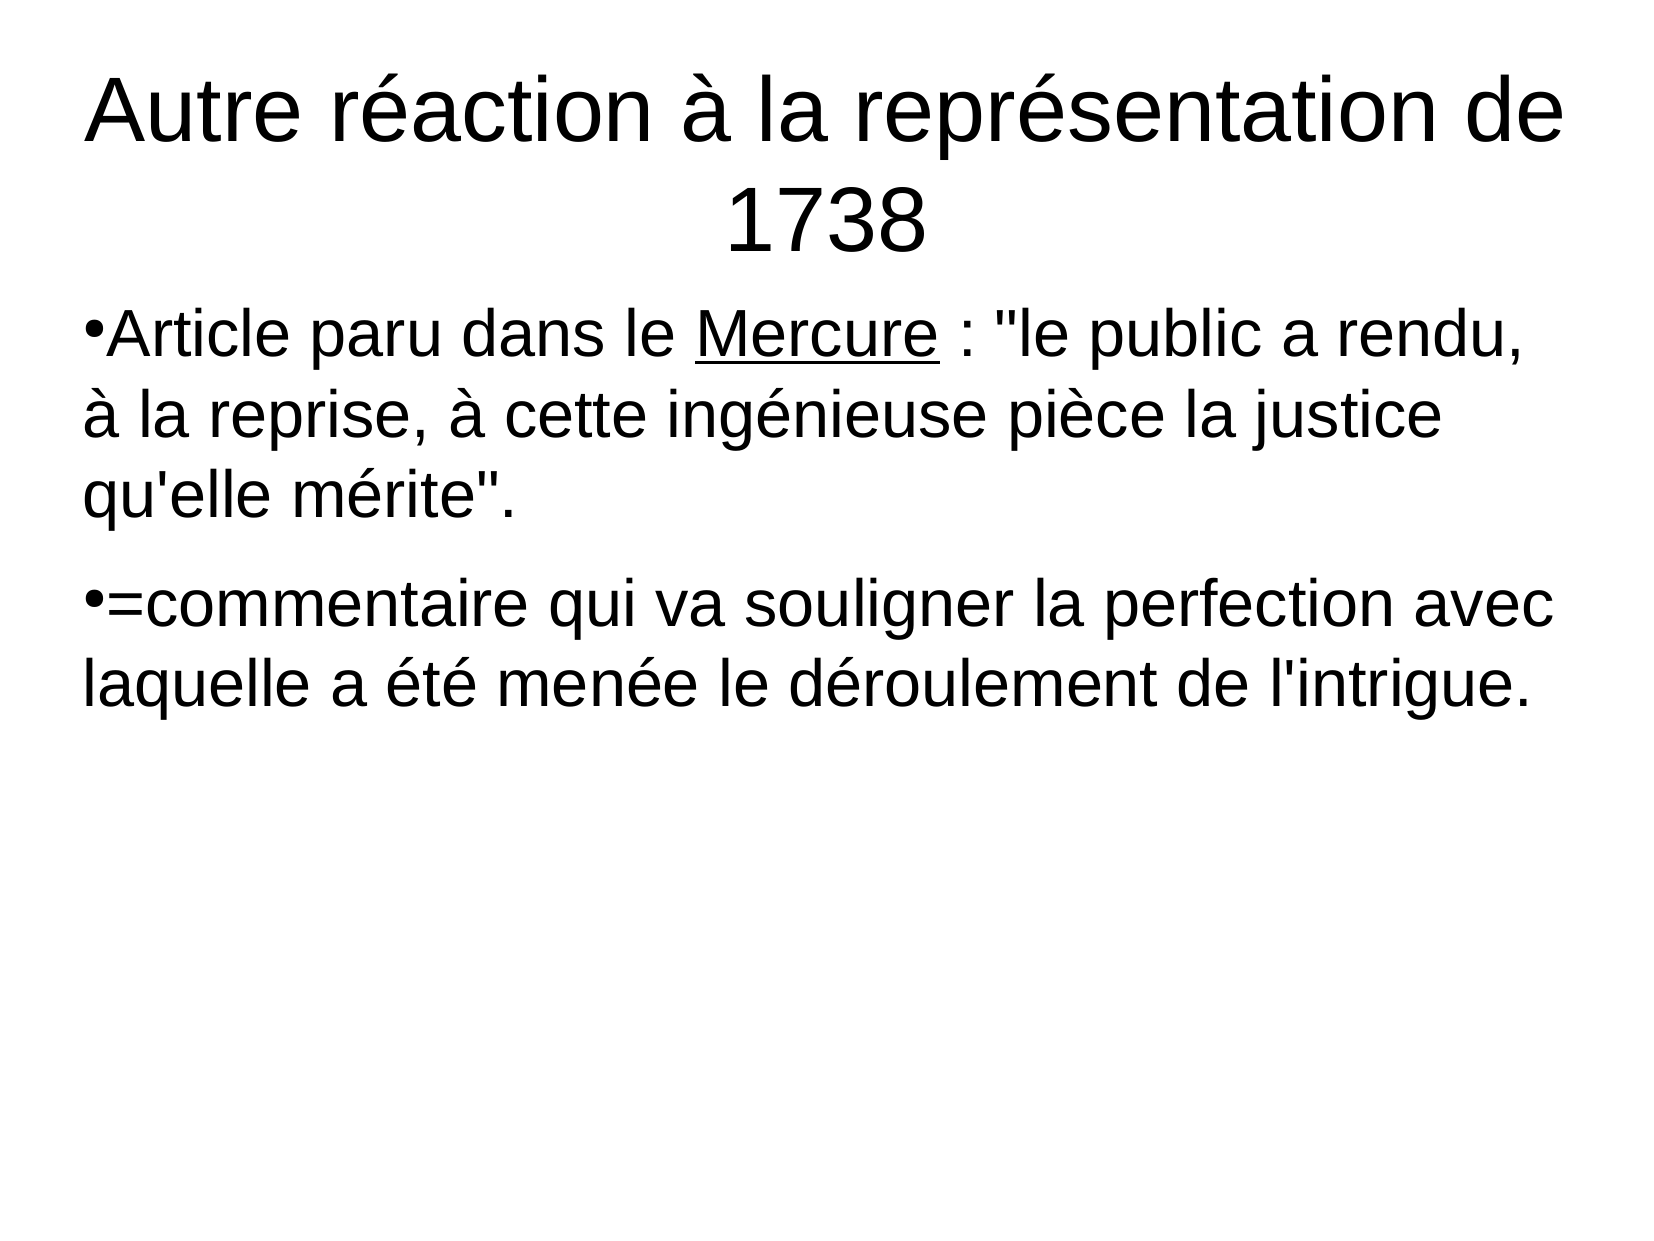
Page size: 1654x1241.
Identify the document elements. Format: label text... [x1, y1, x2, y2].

list Article paru dans le Mercure : "le public a rendu, à la reprise, à cette ingénieuse pièce la justice qu'elle mérite". =commentaire qui va souligner la perfection avec laquelle a été menée le déroulement de l'intrigue. [82, 290, 1571, 1010]
title Autre réaction à la représentation de 1738 [82, 49, 1571, 257]
